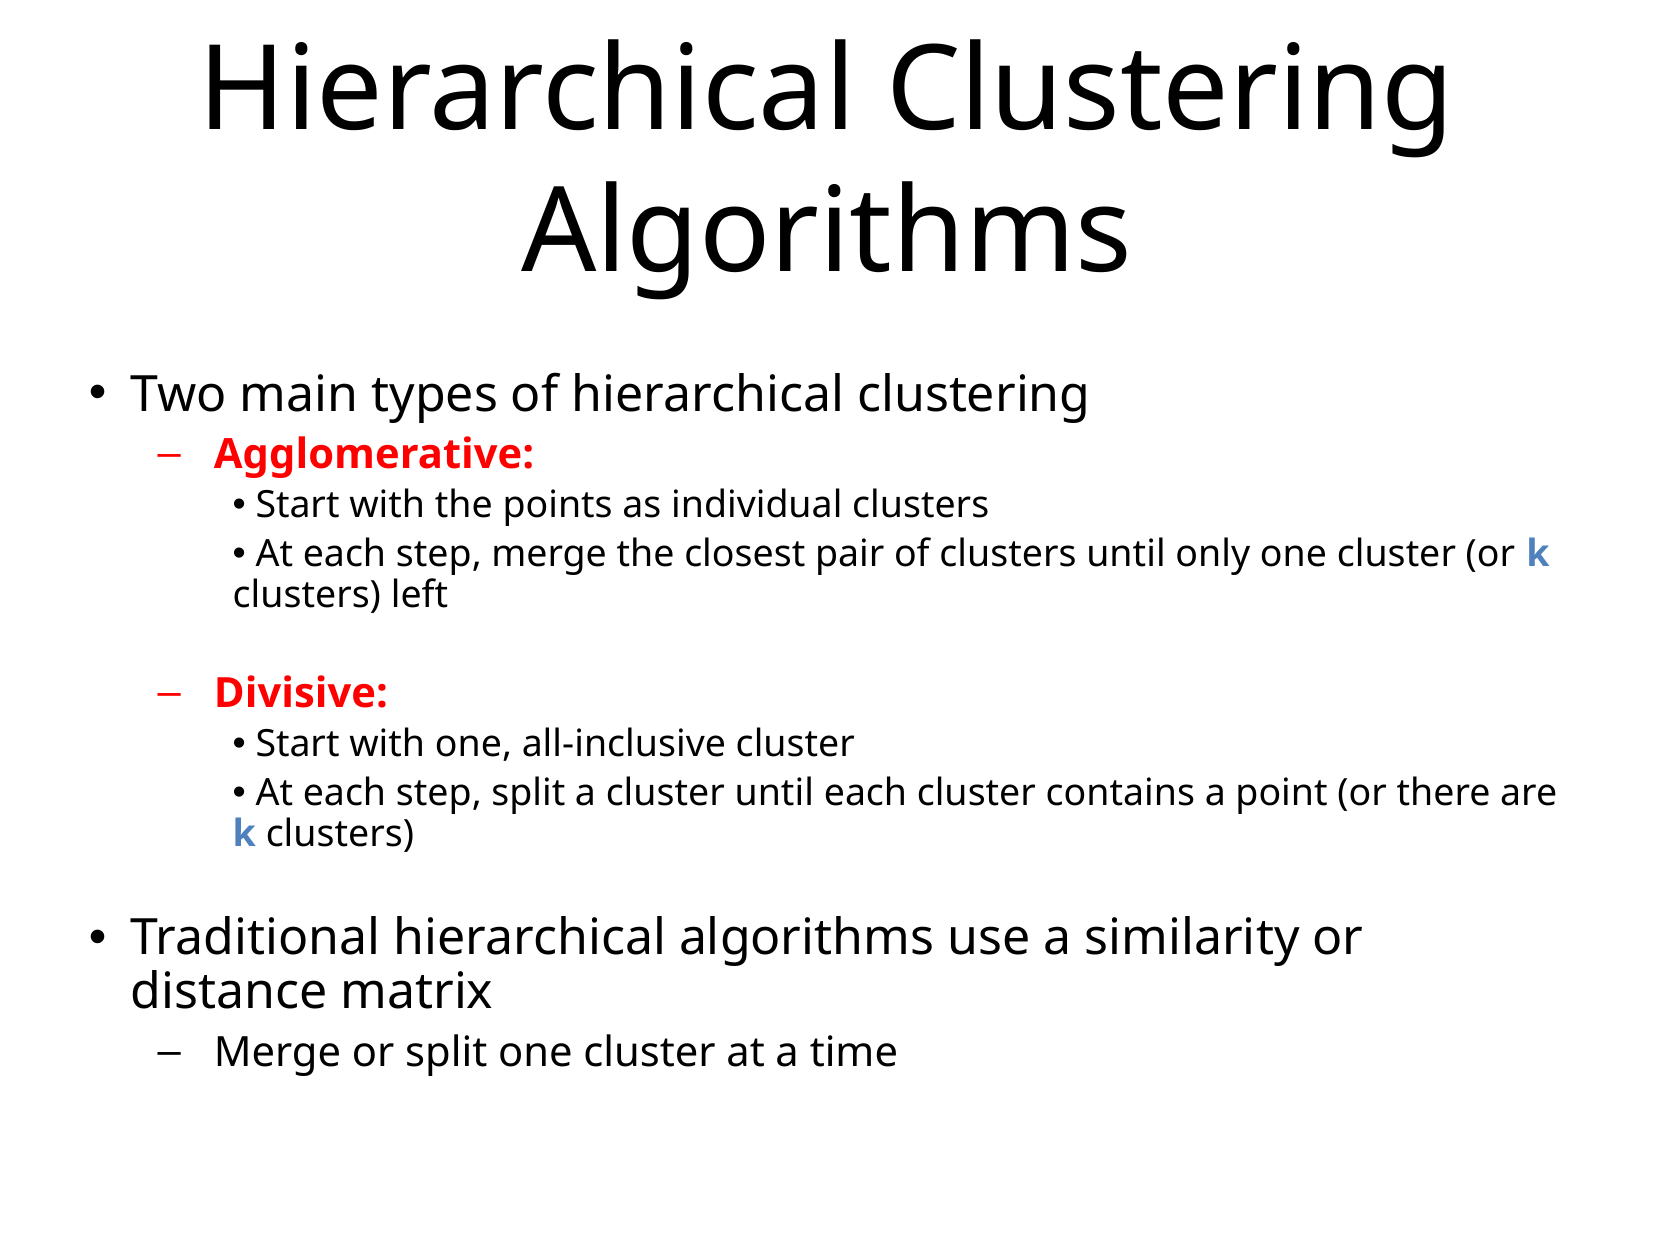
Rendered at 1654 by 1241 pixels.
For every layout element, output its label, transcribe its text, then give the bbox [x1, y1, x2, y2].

list Two main types of hierarchical clustering Agglomerative: Start with the points as individual clusters At each step, merge the closest pair of clusters until only one cluster (or k clusters) left Divisive: Start with one, all-inclusive cluster At each step, split a cluster until each cluster contains a point (or there are k clusters) Traditional hierarchical algorithms use a similarity or distance matrix Merge or split one cluster at a time [82, 289, 1571, 1186]
title Hierarchical Clustering Algorithms [82, 16, 1571, 289]
